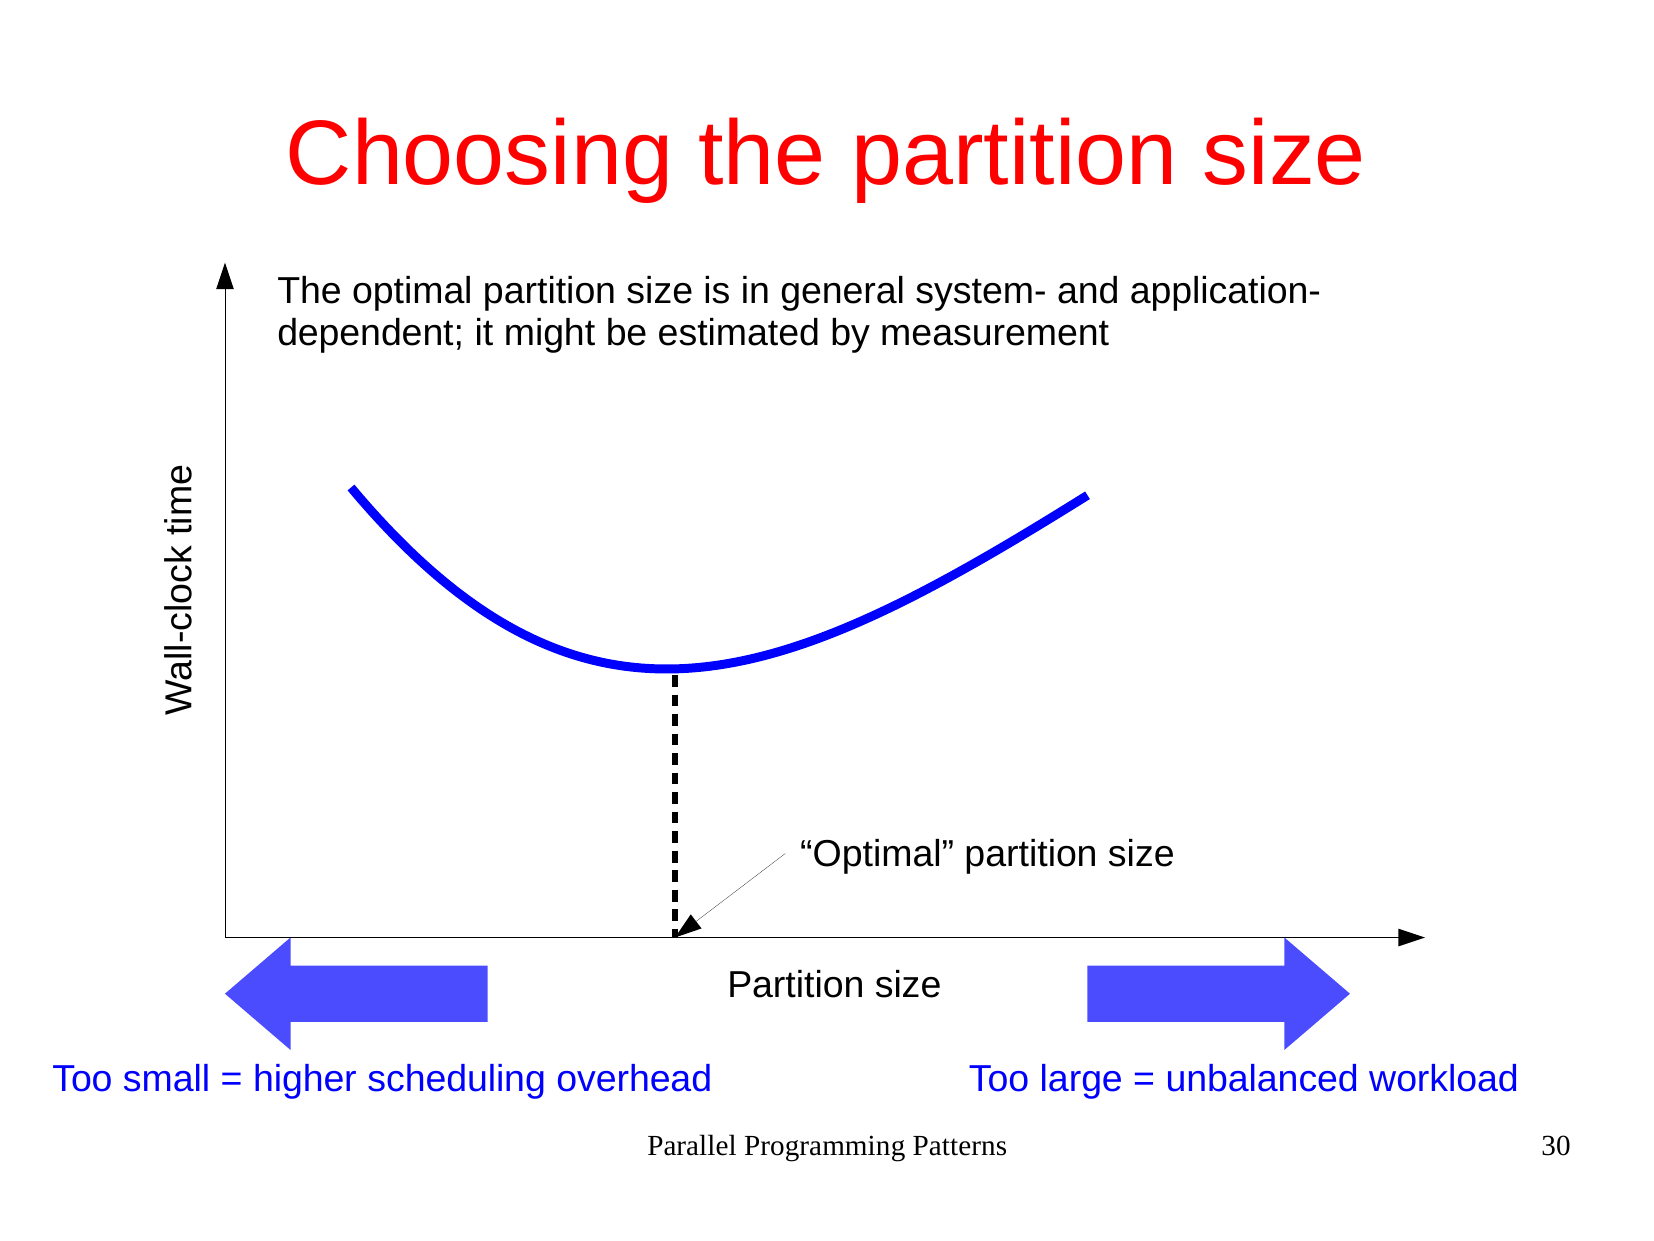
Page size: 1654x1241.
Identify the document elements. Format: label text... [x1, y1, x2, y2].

text_box Too small = higher scheduling overhead [37, 1050, 728, 1107]
text_box Wall-clock time [150, 449, 207, 730]
text_box [1087, 937, 1351, 1050]
title Choosing the partition size [82, 49, 1571, 257]
text_box Too large = unbalanced workload [954, 1050, 1538, 1107]
text_box Partition size [712, 955, 957, 1013]
text_box “Optimal” partition size [785, 825, 1190, 882]
text_box [224, 937, 488, 1050]
text_box The optimal partition size is in general system- and application-dependent; it might be estimated by measurement [262, 262, 1351, 362]
